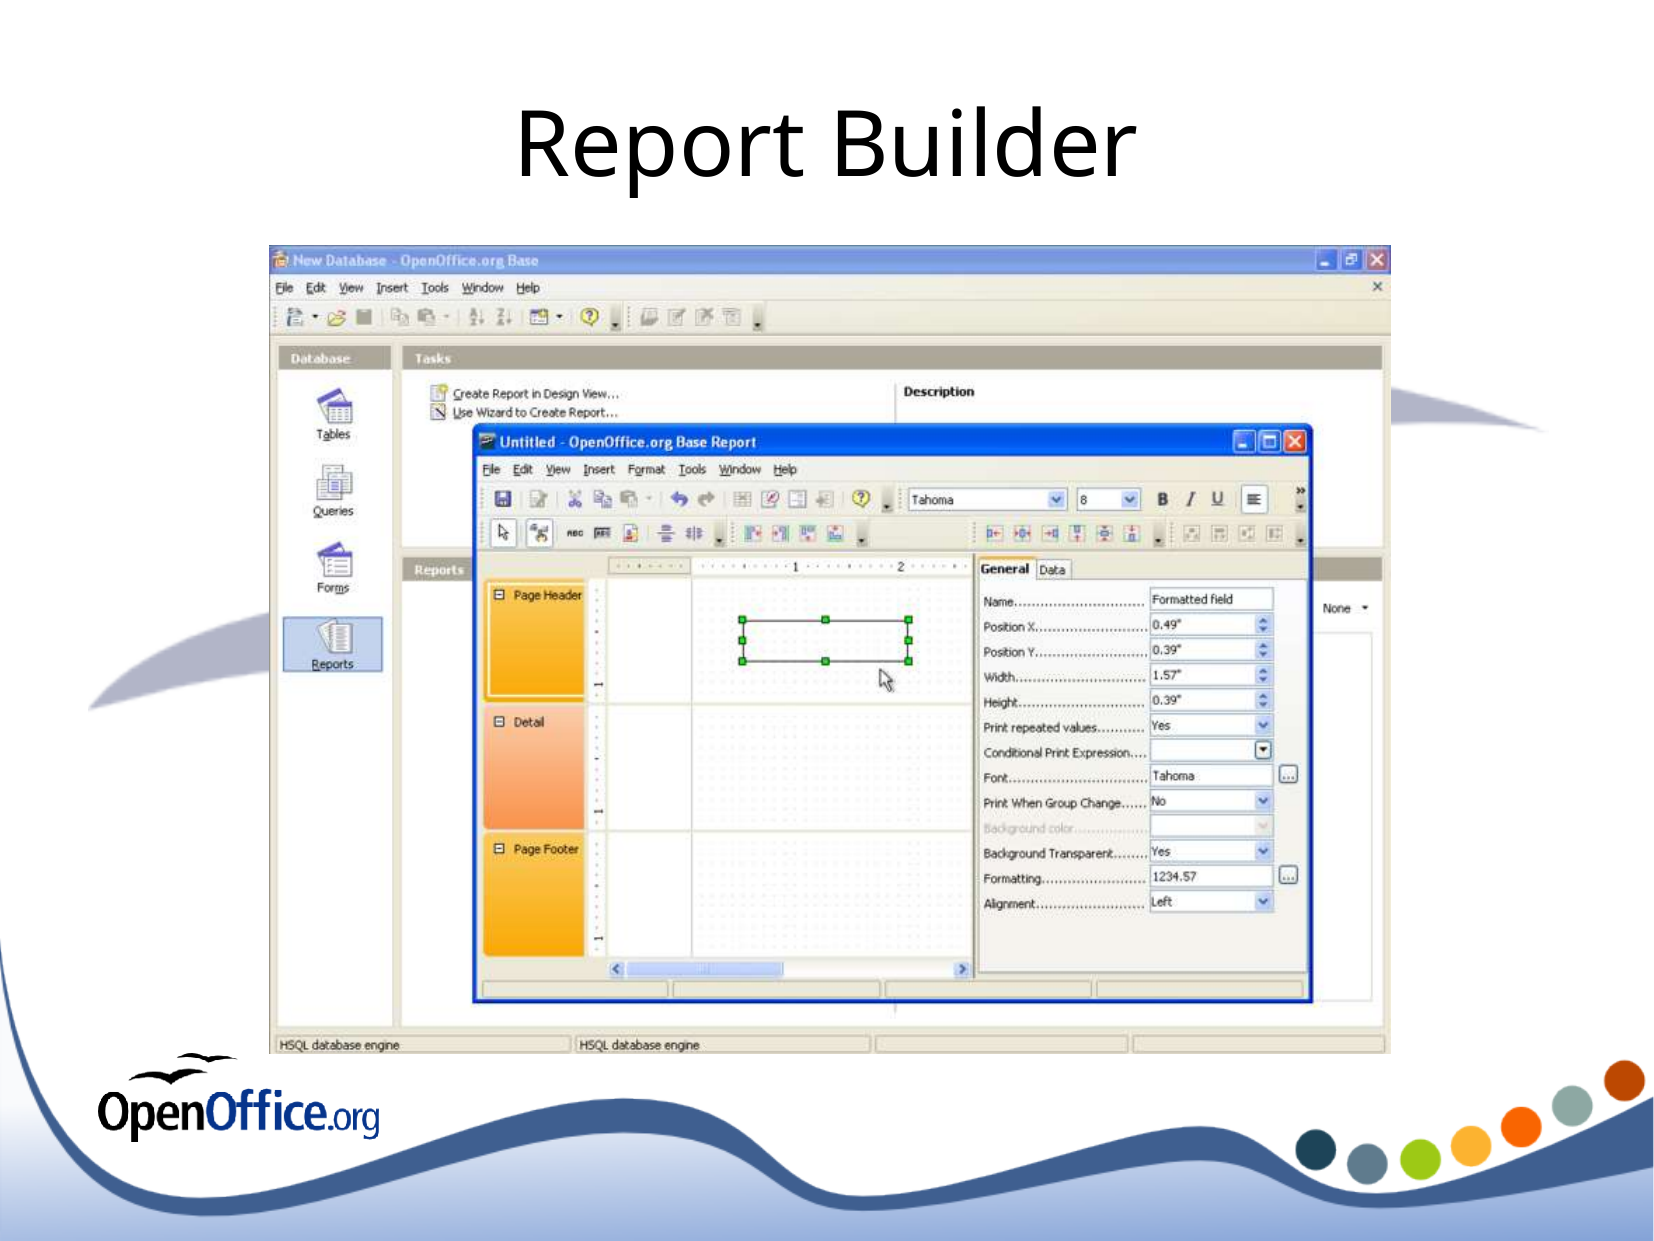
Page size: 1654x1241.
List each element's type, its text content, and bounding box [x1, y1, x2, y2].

picture [0, 245, 1654, 1241]
title Report Builder [82, 37, 1571, 245]
